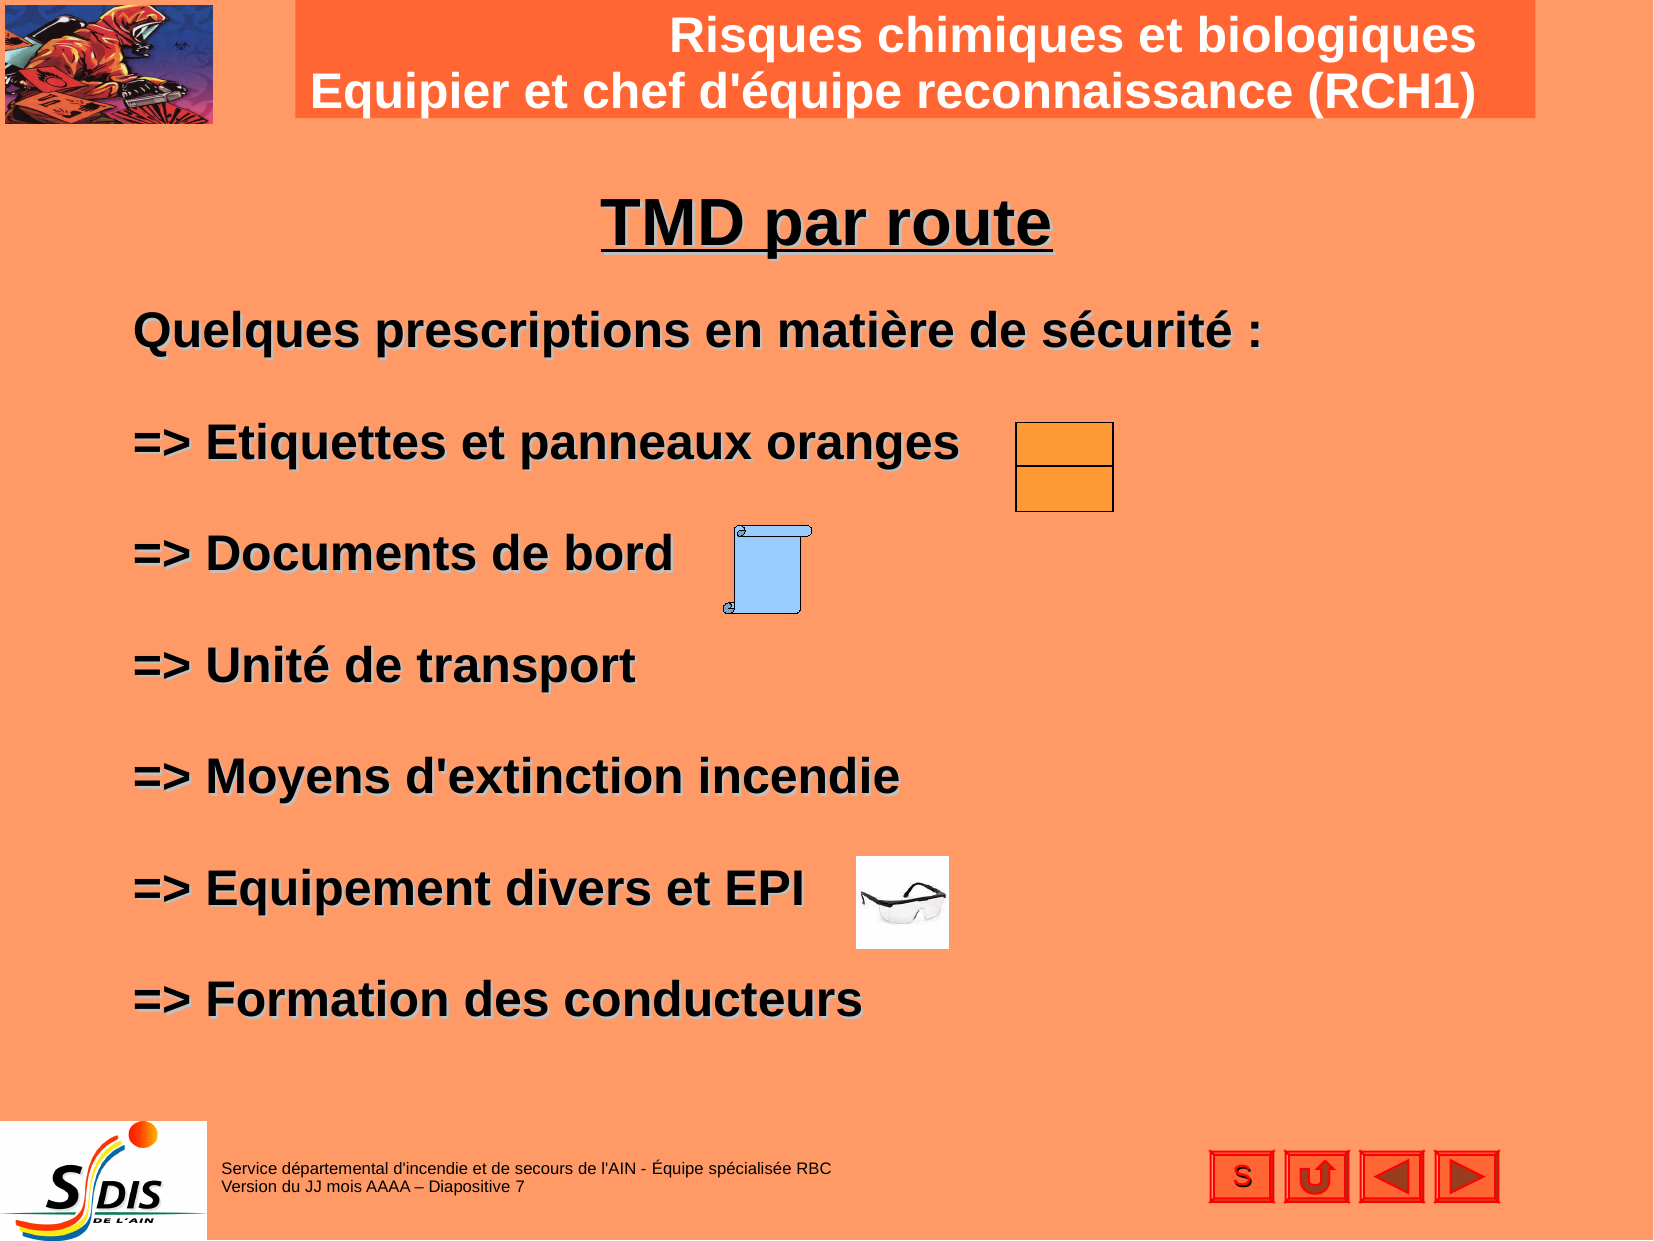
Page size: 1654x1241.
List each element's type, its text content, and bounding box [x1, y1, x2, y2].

picture [856, 856, 949, 949]
picture [5, 5, 213, 124]
text_box [1362, 1151, 1424, 1202]
text_box TMD par route [118, 177, 1536, 296]
text_box Quelques prescriptions en matière de sécurité : => Etiquettes et panneaux oranges => Documents de bord => Unité de transport => Moyens d'extinction incendie => Equipement divers et EPI => Formation des conducteurs [118, 295, 1565, 1222]
text_box [1287, 1151, 1349, 1202]
text_box S [1217, 1151, 1267, 1200]
picture [1014, 422, 1117, 515]
picture [0, 1121, 207, 1241]
text_box [1212, 1151, 1274, 1202]
text_box [723, 525, 812, 614]
text_box [1437, 1151, 1499, 1202]
